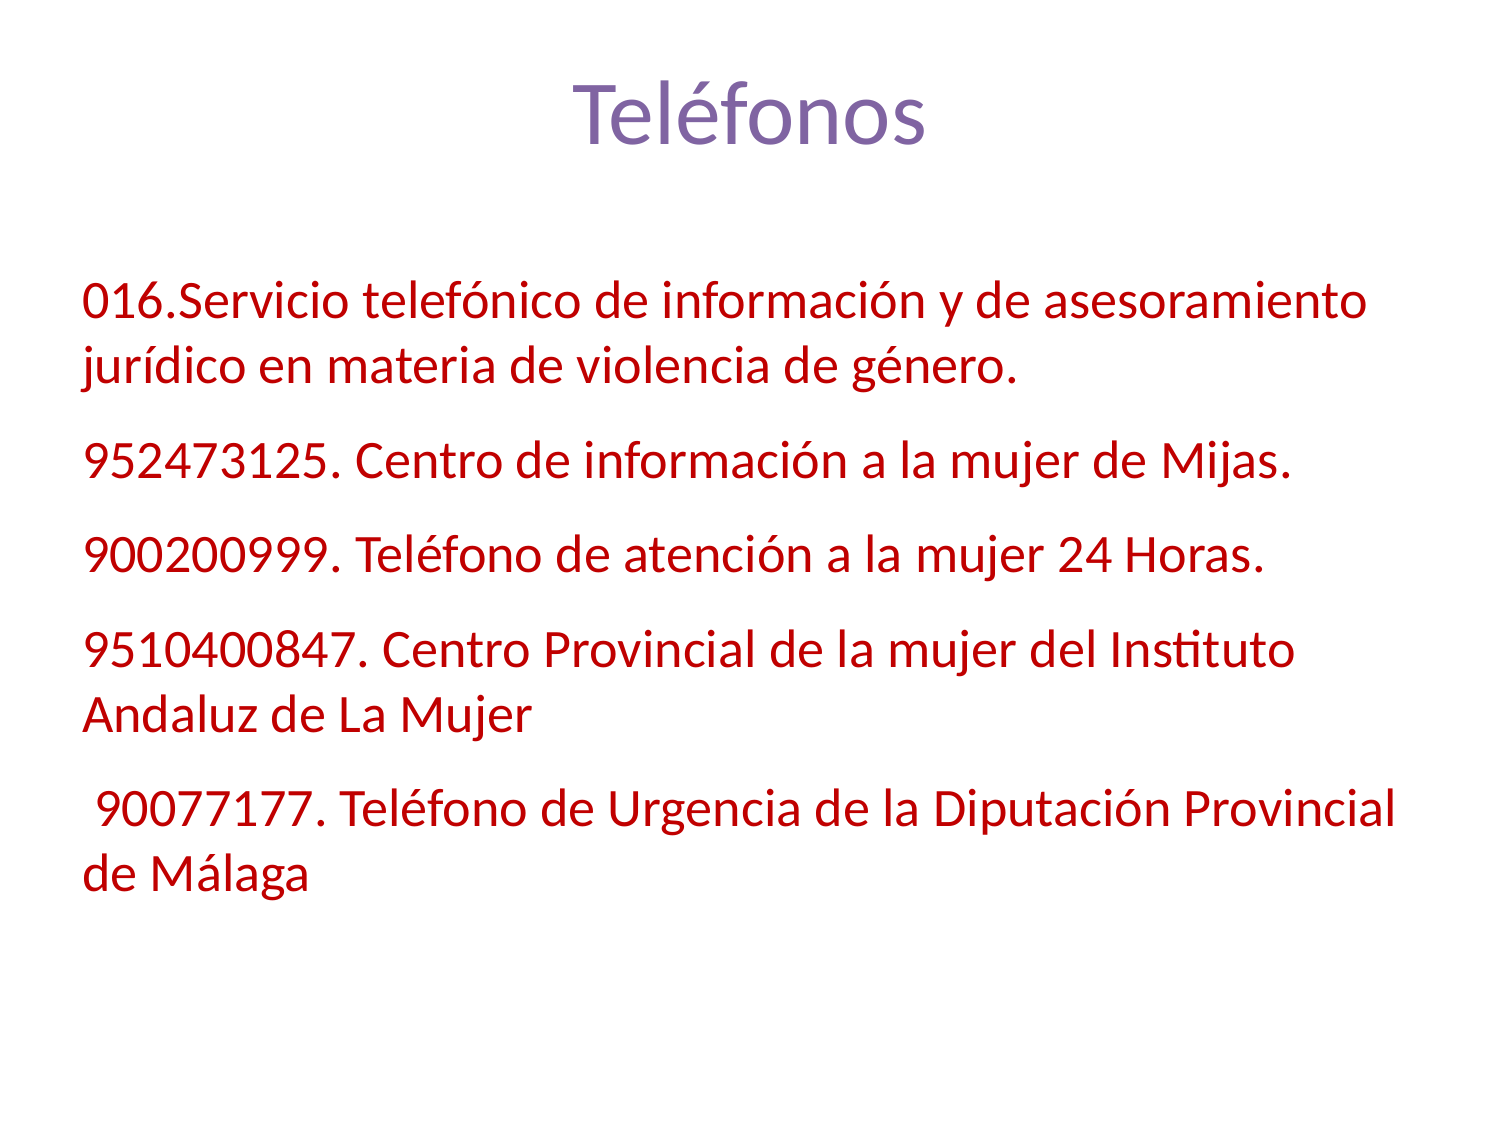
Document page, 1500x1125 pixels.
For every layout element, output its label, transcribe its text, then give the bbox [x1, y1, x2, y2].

title Teléfonos [75, 45, 1425, 233]
list 016.Servicio telefónico de información y de asesoramiento jurídico en materia de violencia de género. 952473125. Centro de información a la mujer de Mijas. 900200999. Teléfono de atención a la mujer 24 Horas. 9510400847. Centro Provincial de la mujer del Instituto Andaluz de La Mujer 90077177. Teléfono de Urgencia de la Diputación Provincial de Málaga [67, 257, 1418, 1125]
